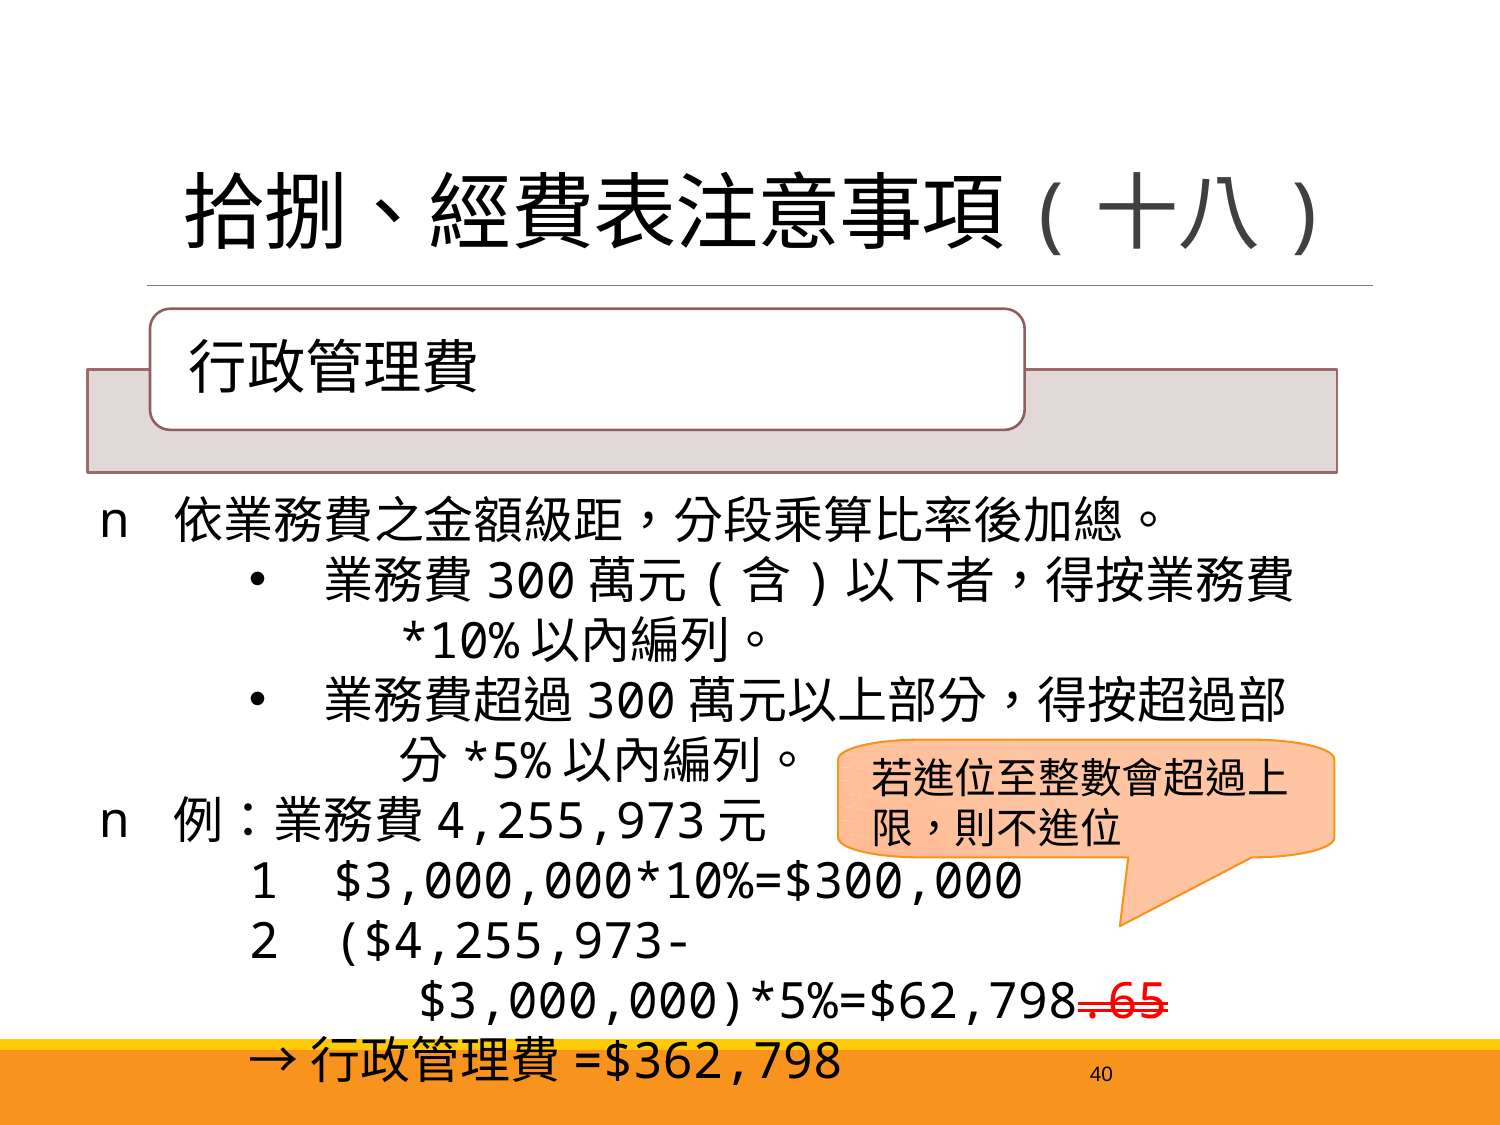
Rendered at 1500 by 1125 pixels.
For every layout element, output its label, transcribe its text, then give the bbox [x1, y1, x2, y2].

text_box 依業務費之金額級距，分段乘算比率後加總。 業務費300萬元(含)以下者，得按業務費*10%以內編列。 業務費超過300萬元以上部分，得按超過部分*5%以內編列。 例：業務費4,255,973元 $3,000,000*10%=$300,000 ($4,255,973-$3,000,000)*5%=$62,798.65 →行政管理費=$362,798 [84, 481, 1348, 1096]
text_box 40 [1074, 1042, 1426, 1103]
text_box [87, 369, 1337, 473]
text_box 行政管理費 [150, 308, 1025, 430]
text_box 若進位至整數會超過上限，則不進位 [838, 739, 1335, 927]
title 拾捌、經費表注意事項(十八) [147, 90, 1366, 268]
